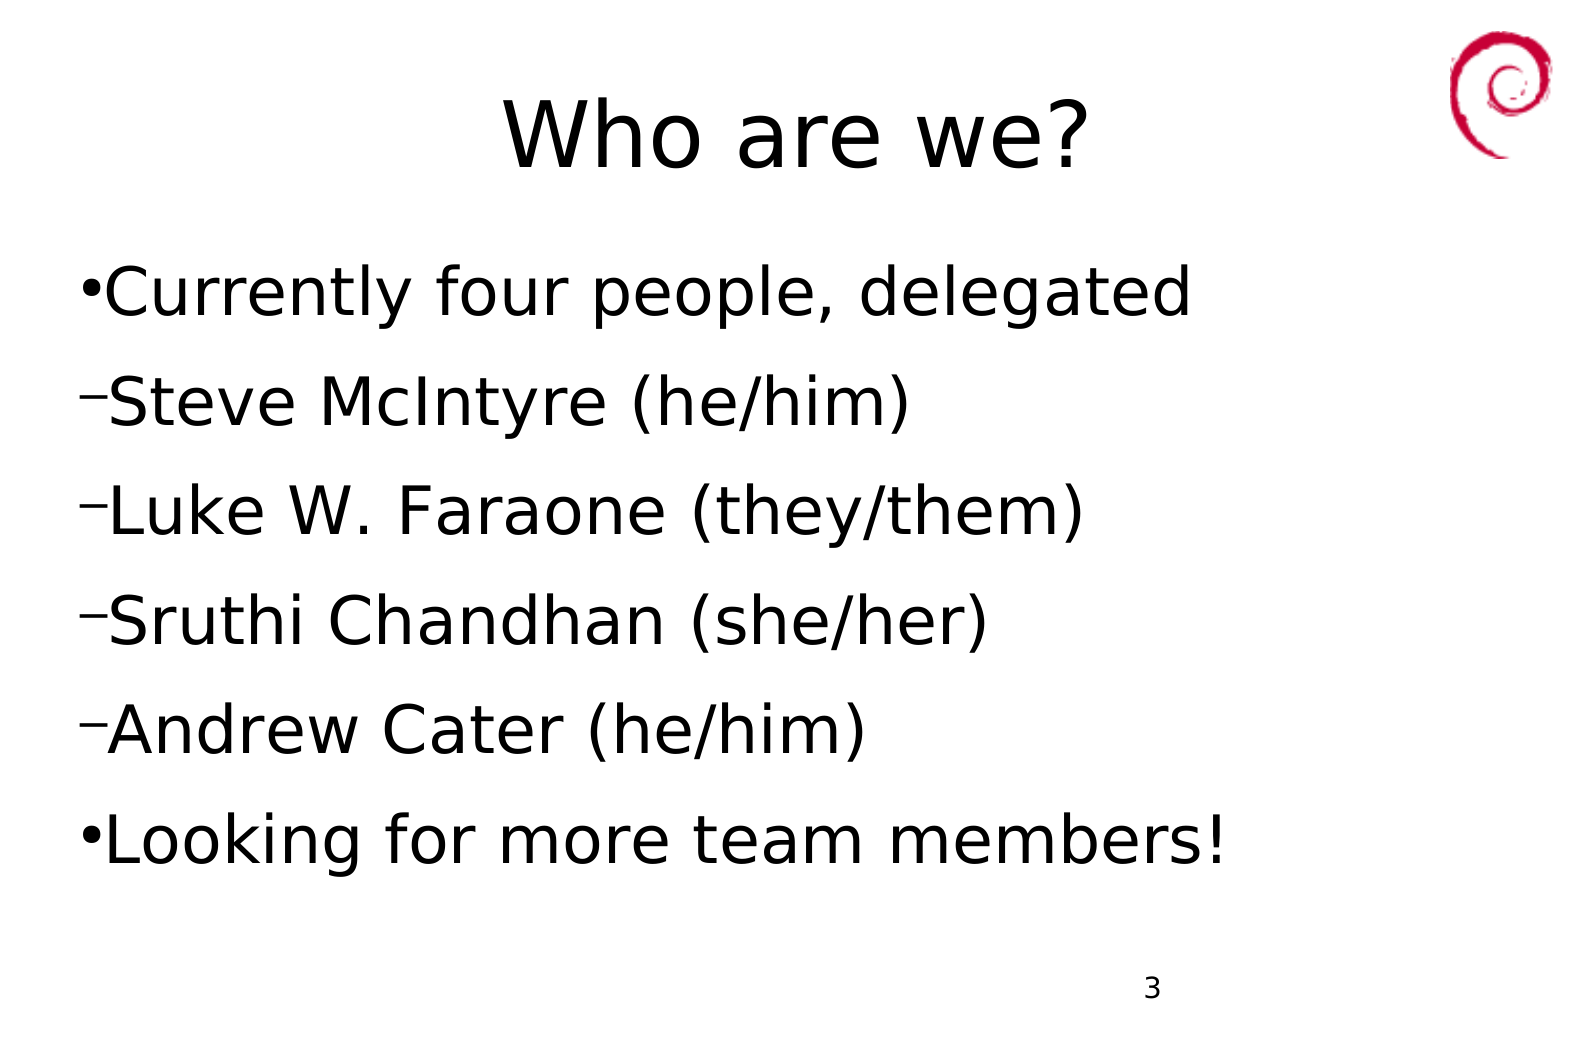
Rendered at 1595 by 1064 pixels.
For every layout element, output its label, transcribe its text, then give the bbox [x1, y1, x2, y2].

title Who are we? [79, 42, 1515, 220]
list Currently four people, delegated Steve McIntyre (he/him) Luke W. Faraone (they/them) Sruthi Chandhan (she/her) Andrew Cater (he/him) Looking for more team members! [79, 248, 1515, 881]
text_box [1143, 968, 1515, 1043]
